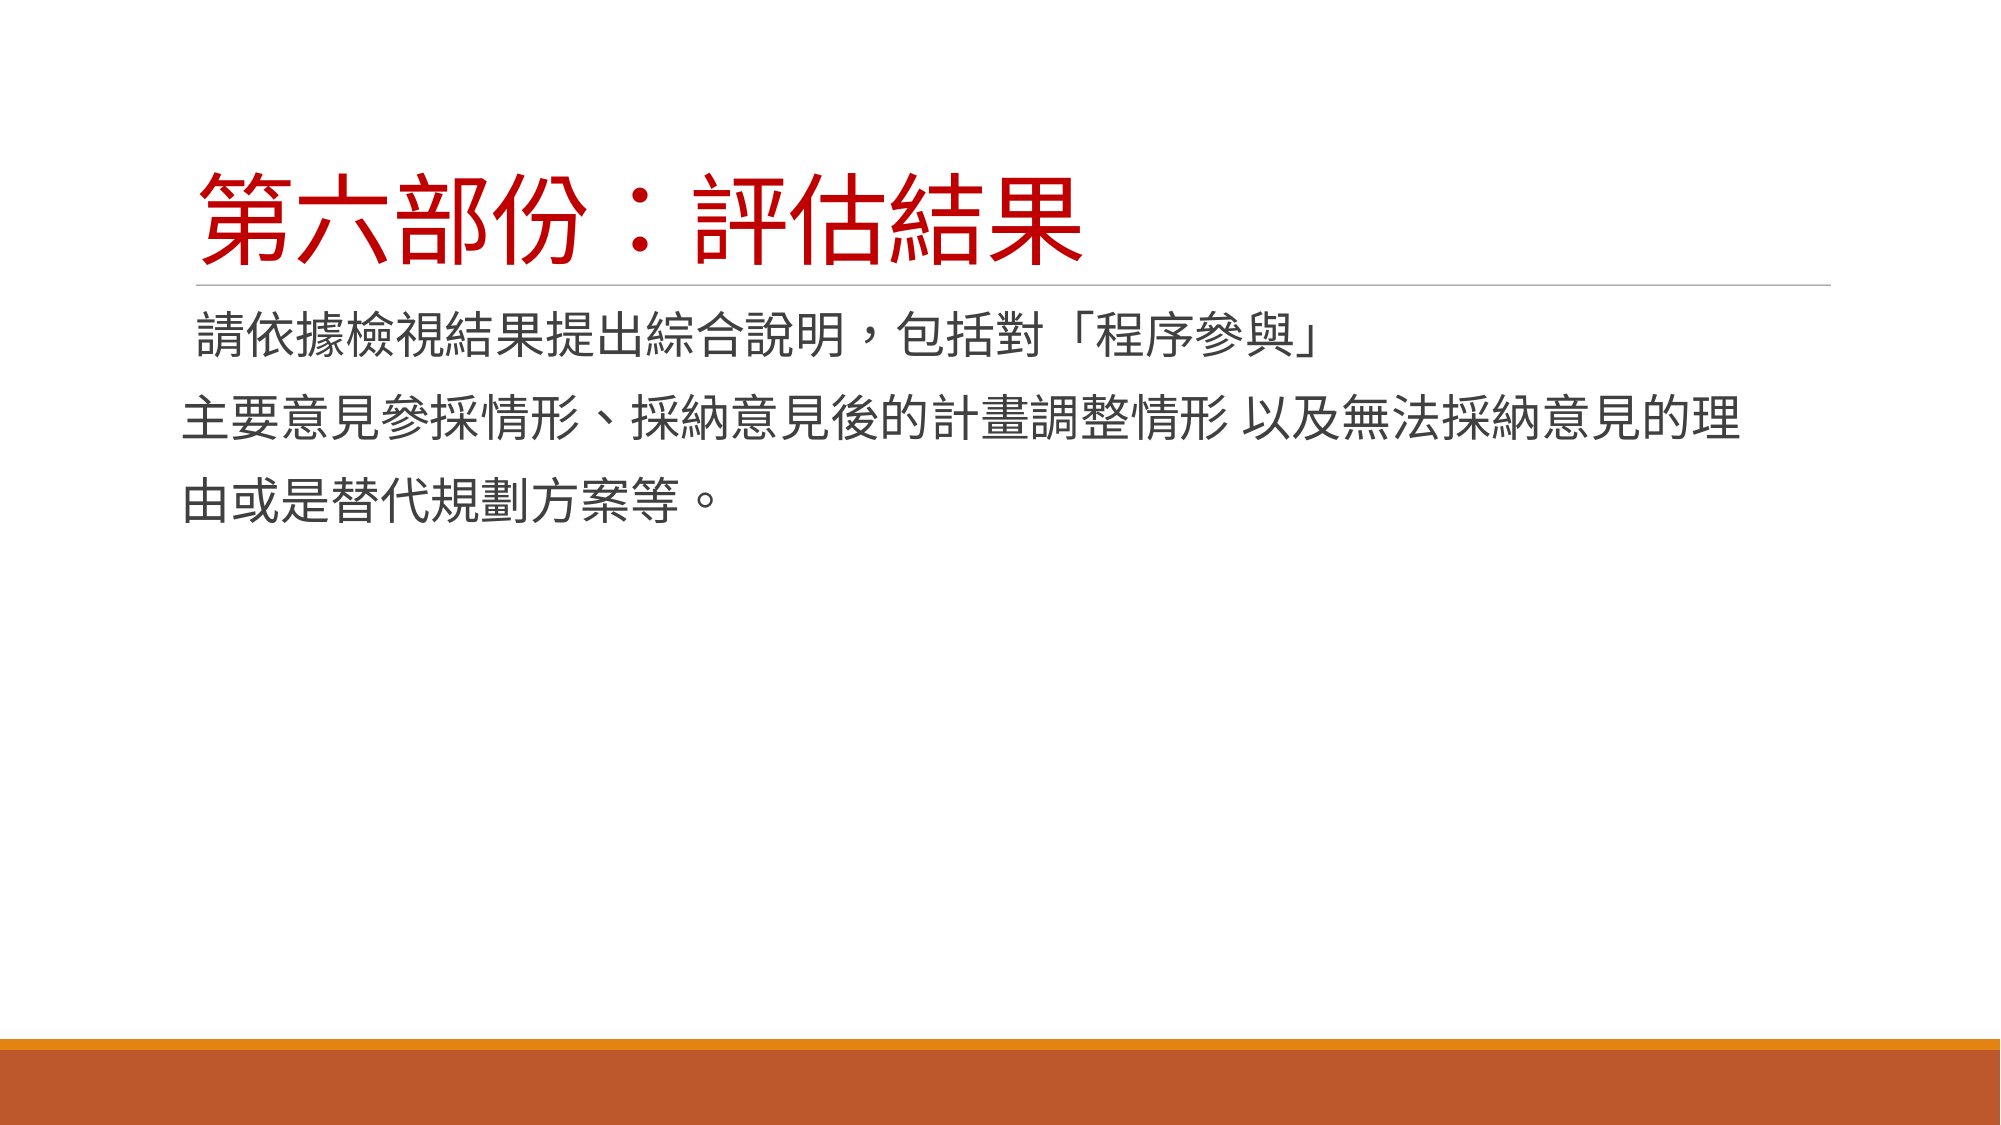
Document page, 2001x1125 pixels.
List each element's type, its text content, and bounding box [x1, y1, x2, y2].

list 請依據檢視結果提出綜合說明，包括對「程序參與」 主要意見參採情形、採納意見後的計畫調整情形 以及無法採納意見的理 由或是替代規劃方案等。 [180, 302, 1830, 963]
title 第六部份：評估結果 [180, 47, 1830, 285]
